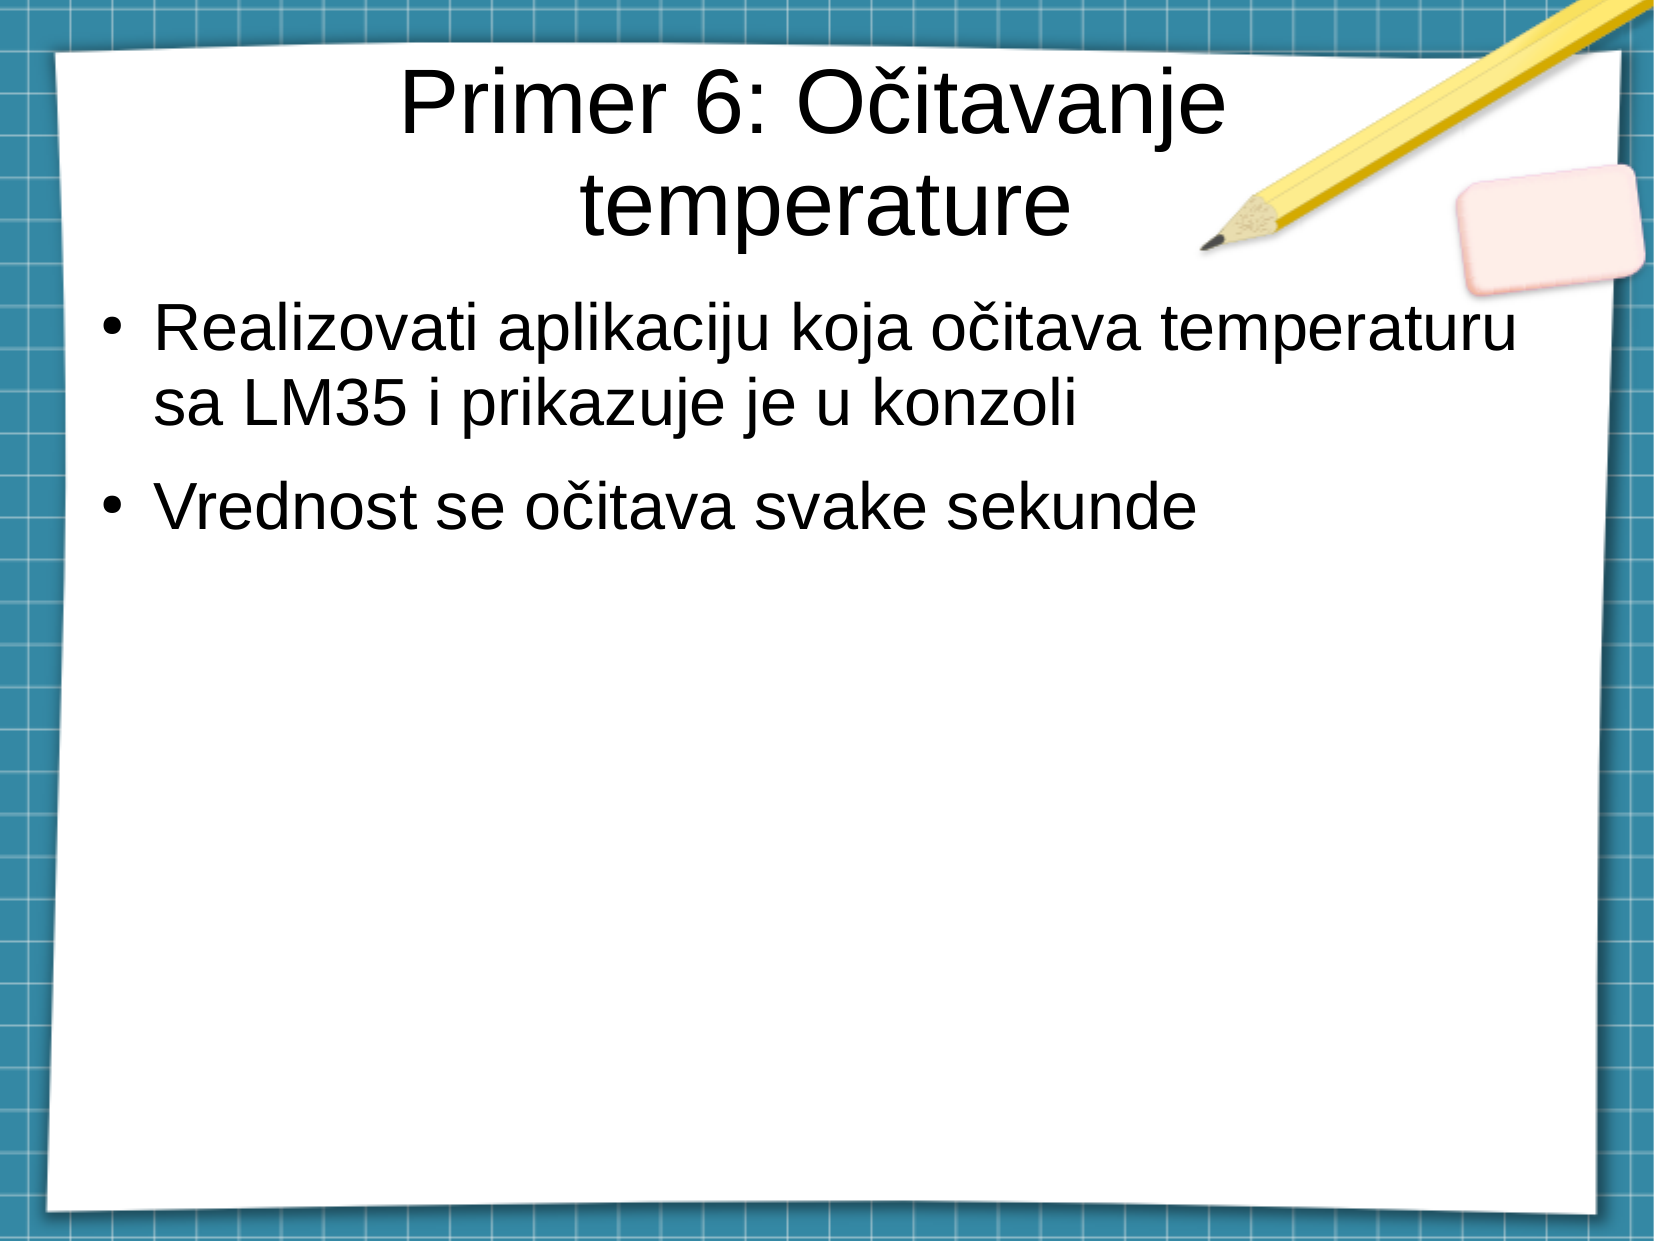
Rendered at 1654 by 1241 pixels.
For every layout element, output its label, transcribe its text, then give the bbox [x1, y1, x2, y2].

title Primer 6: Očitavanje temperature [82, 49, 1571, 257]
list Realizovati aplikaciju koja očitava temperaturu sa LM35 i prikazuje je u konzoli Vrednost se očitava svake sekunde [82, 290, 1571, 1010]
picture [0, 0, 1654, 1241]
